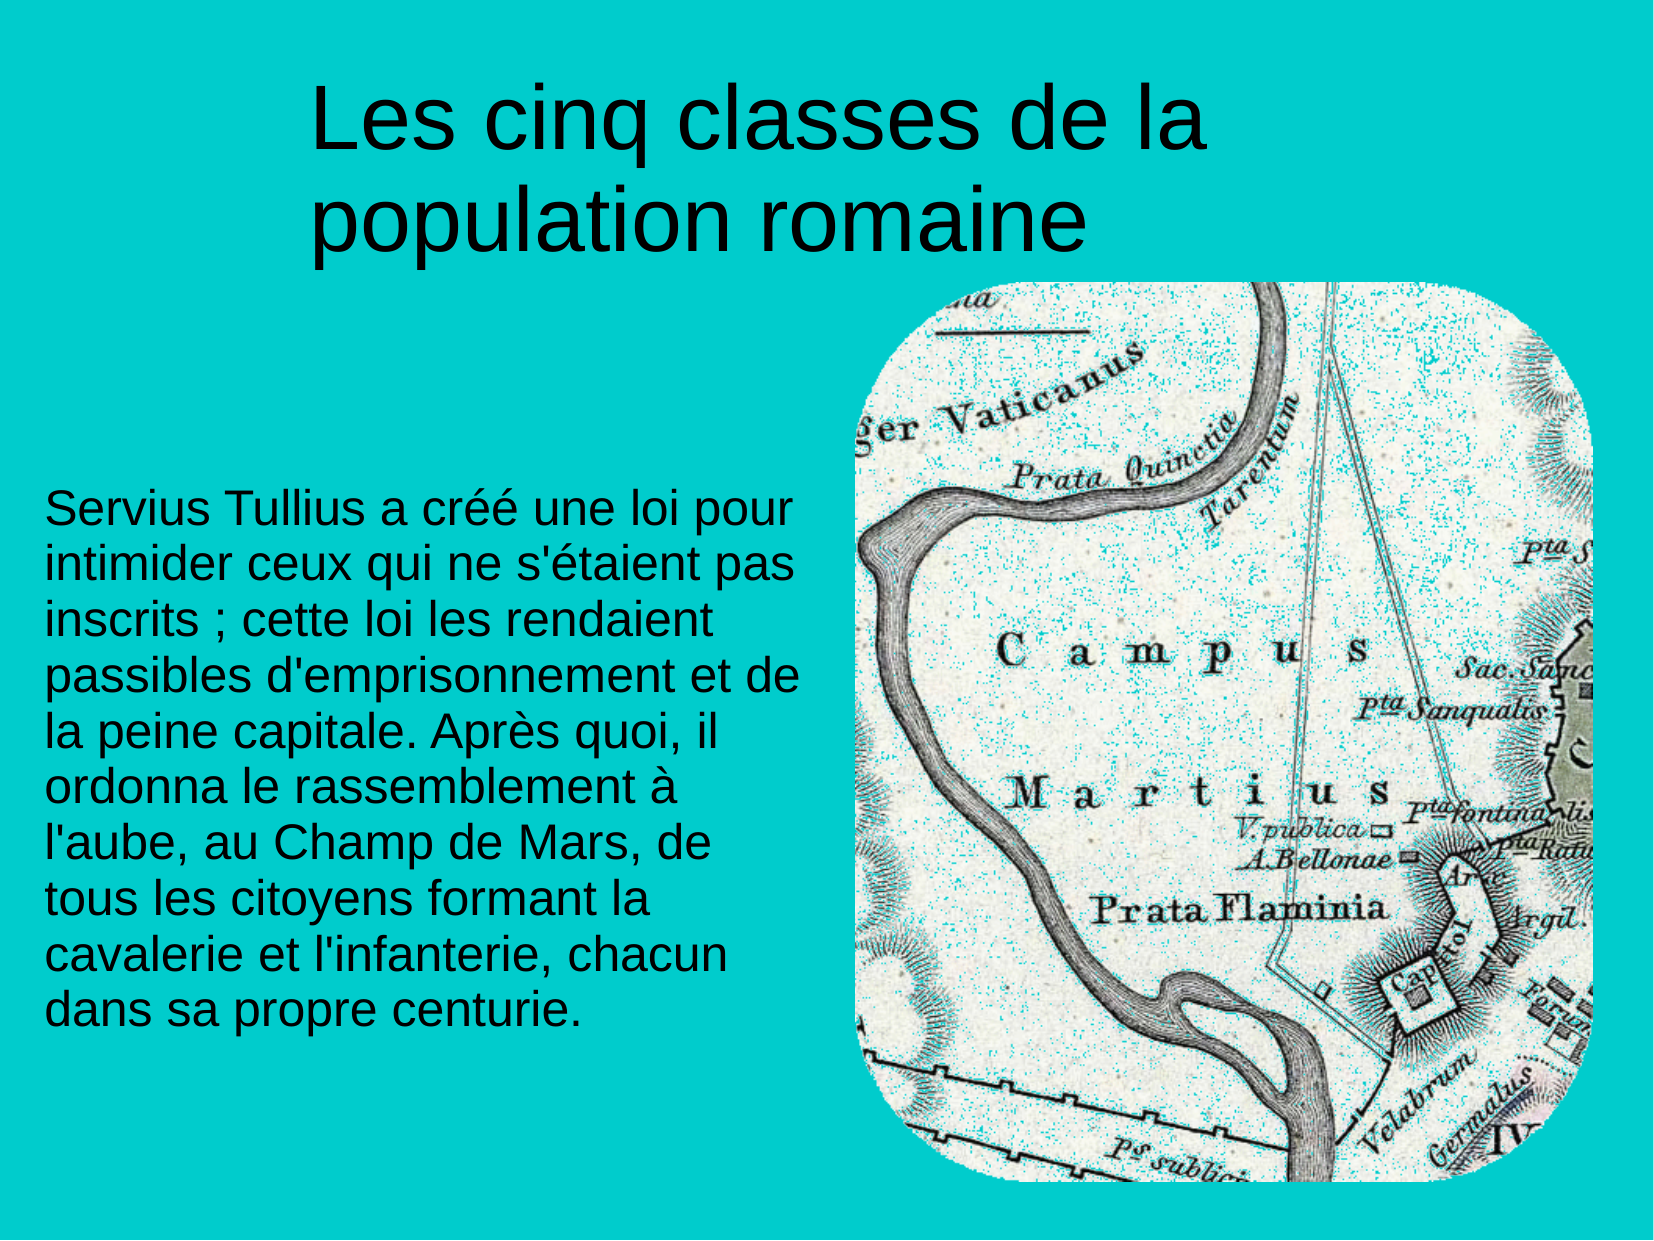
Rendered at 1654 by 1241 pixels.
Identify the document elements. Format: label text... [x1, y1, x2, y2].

picture [855, 282, 1593, 1182]
text_box Servius Tullius a créé une loi pour intimider ceux qui ne s'étaient pas inscrits ; cette loi les rendaient passibles d'emprisonnement et de la peine capitale. Après quoi, il ordonna le rassemblement à l'aube, au Champ de Mars, de tous les citoyens formant la cavalerie et l'infanterie, chacun dans sa propre centurie. [29, 472, 821, 1045]
text_box Les cinq classes de la population romaine [295, 59, 1359, 279]
